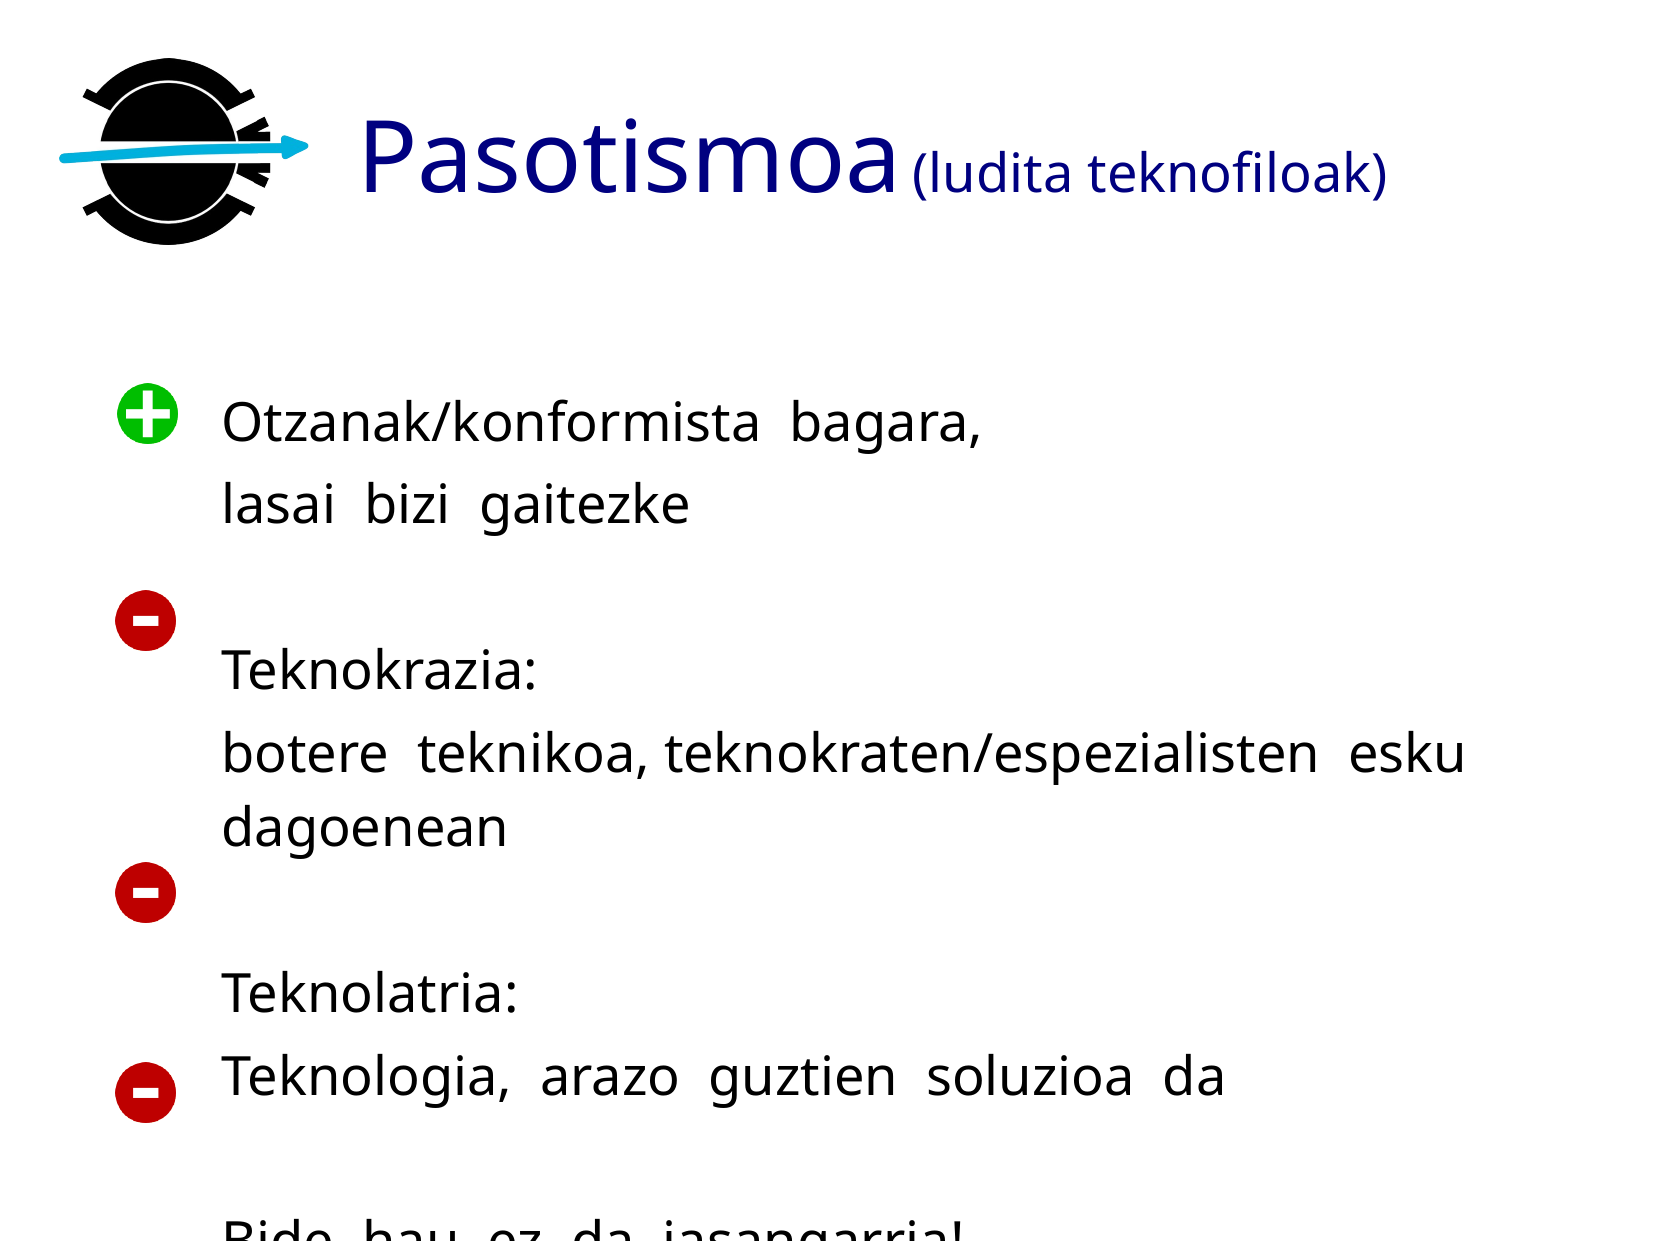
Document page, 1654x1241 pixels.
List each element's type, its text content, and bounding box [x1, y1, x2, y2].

text_box Otzanak/konformista bagara, lasai bizi gaitezke Teknokrazia: botere teknikoa, teknokraten/espezialisten esku dagoenean Teknolatria: Teknologia, arazo guztien soluzioa da Bide hau ez da jasangarria! [206, 375, 1601, 1139]
text_box Pasotismoa (ludita teknofiloak) [342, 77, 1560, 211]
picture [115, 862, 176, 923]
picture [59, 58, 309, 156]
picture [115, 590, 176, 651]
picture [59, 148, 309, 245]
picture [117, 383, 178, 444]
picture [115, 1062, 176, 1123]
